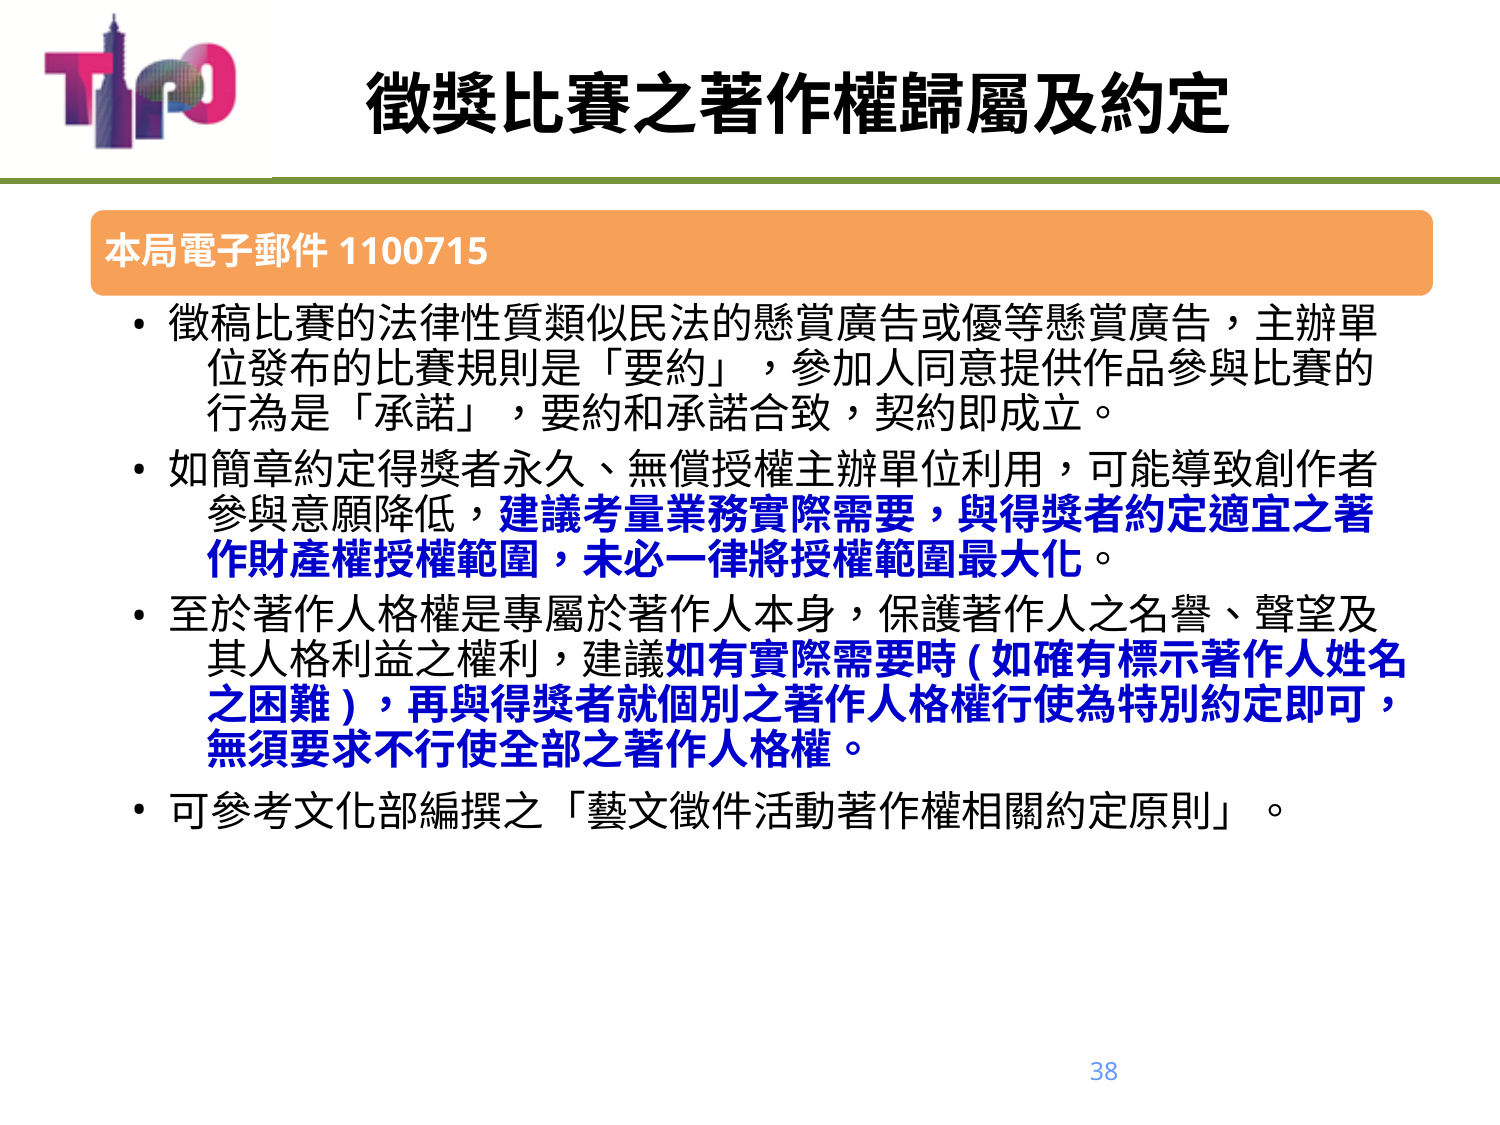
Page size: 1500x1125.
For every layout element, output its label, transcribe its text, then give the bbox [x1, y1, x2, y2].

text_box 本局電子郵件1100715 [88, 208, 1436, 298]
text_box 徵稿比賽的法律性質類似民法的懸賞廣告或優等懸賞廣告，主辦單位發布的比賽規則是「要約」，參加人同意提供作品參與比賽的行為是「承諾」，要約和承諾合致，契約即成立。 如簡章約定得獎者永久、無償授權主辦單位利用，可能導致創作者參與意願降低，建議考量業務實際需要，與得獎者約定適宜之著作財產權授權範圍，未必一律將授權範圍最大化。 至於著作人格權是專屬於著作人本身，保護著作人之名譽、聲望及其人格利益之權利，建議如有實際需要時(如確有標示著作人姓名之困難)，再與得獎者就個別之著作人格權行使為特別約定即可，無須要求不行使全部之著作人格權。 可參考文化部編撰之「藝文徵件活動著作權相關約定原則」。 [88, 298, 1436, 1024]
text_box 38 [1074, 1042, 1426, 1103]
title 徵獎比賽之著作權歸屬及約定 [123, 54, 1474, 188]
